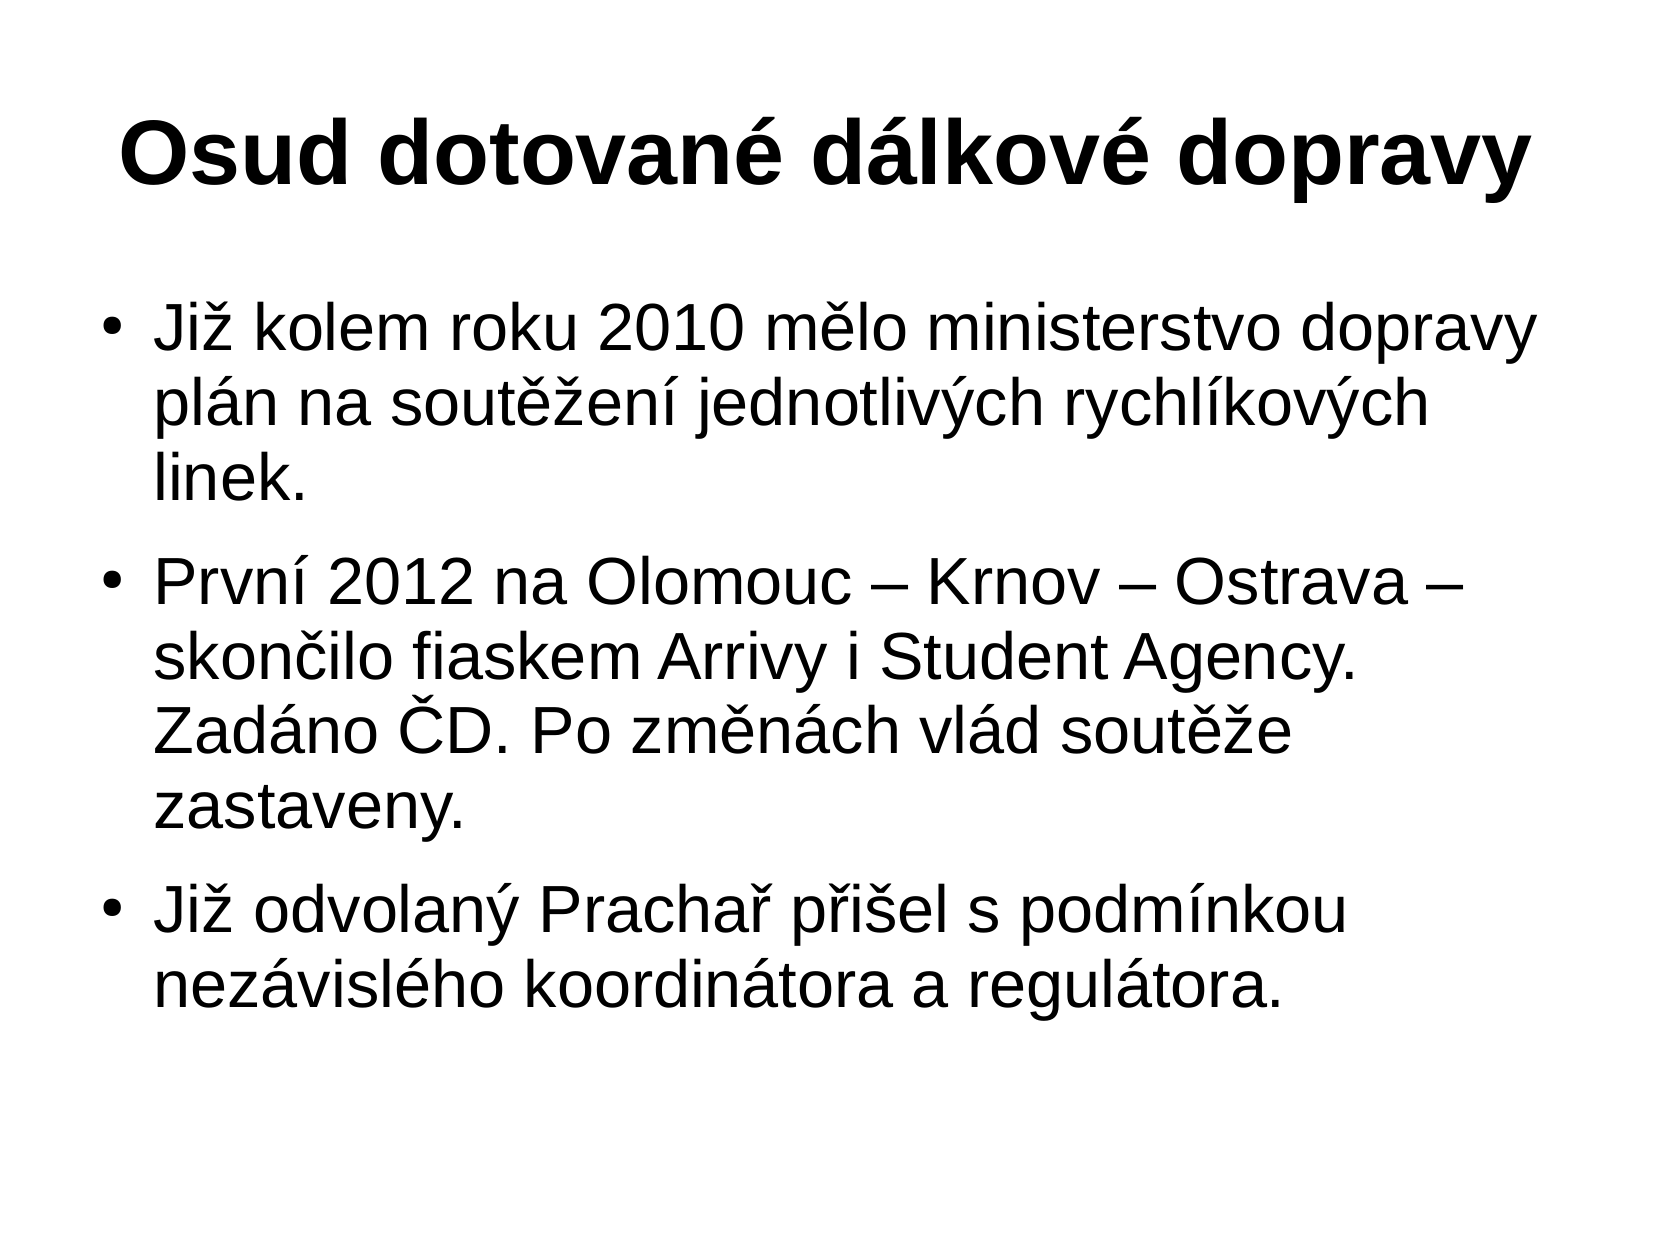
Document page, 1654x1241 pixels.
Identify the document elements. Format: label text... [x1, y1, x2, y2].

list Již kolem roku 2010 mělo ministerstvo dopravy plán na soutěžení jednotlivých rychlíkových linek. První 2012 na Olomouc – Krnov – Ostrava – skončilo fiaskem Arrivy i Student Agency. Zadáno ČD. Po změnách vlád soutěže zastaveny. Již odvolaný Prachař přišel s podmínkou nezávislého koordinátora a regulátora. [82, 290, 1571, 1109]
title Osud dotované dálkové dopravy [82, 49, 1571, 257]
